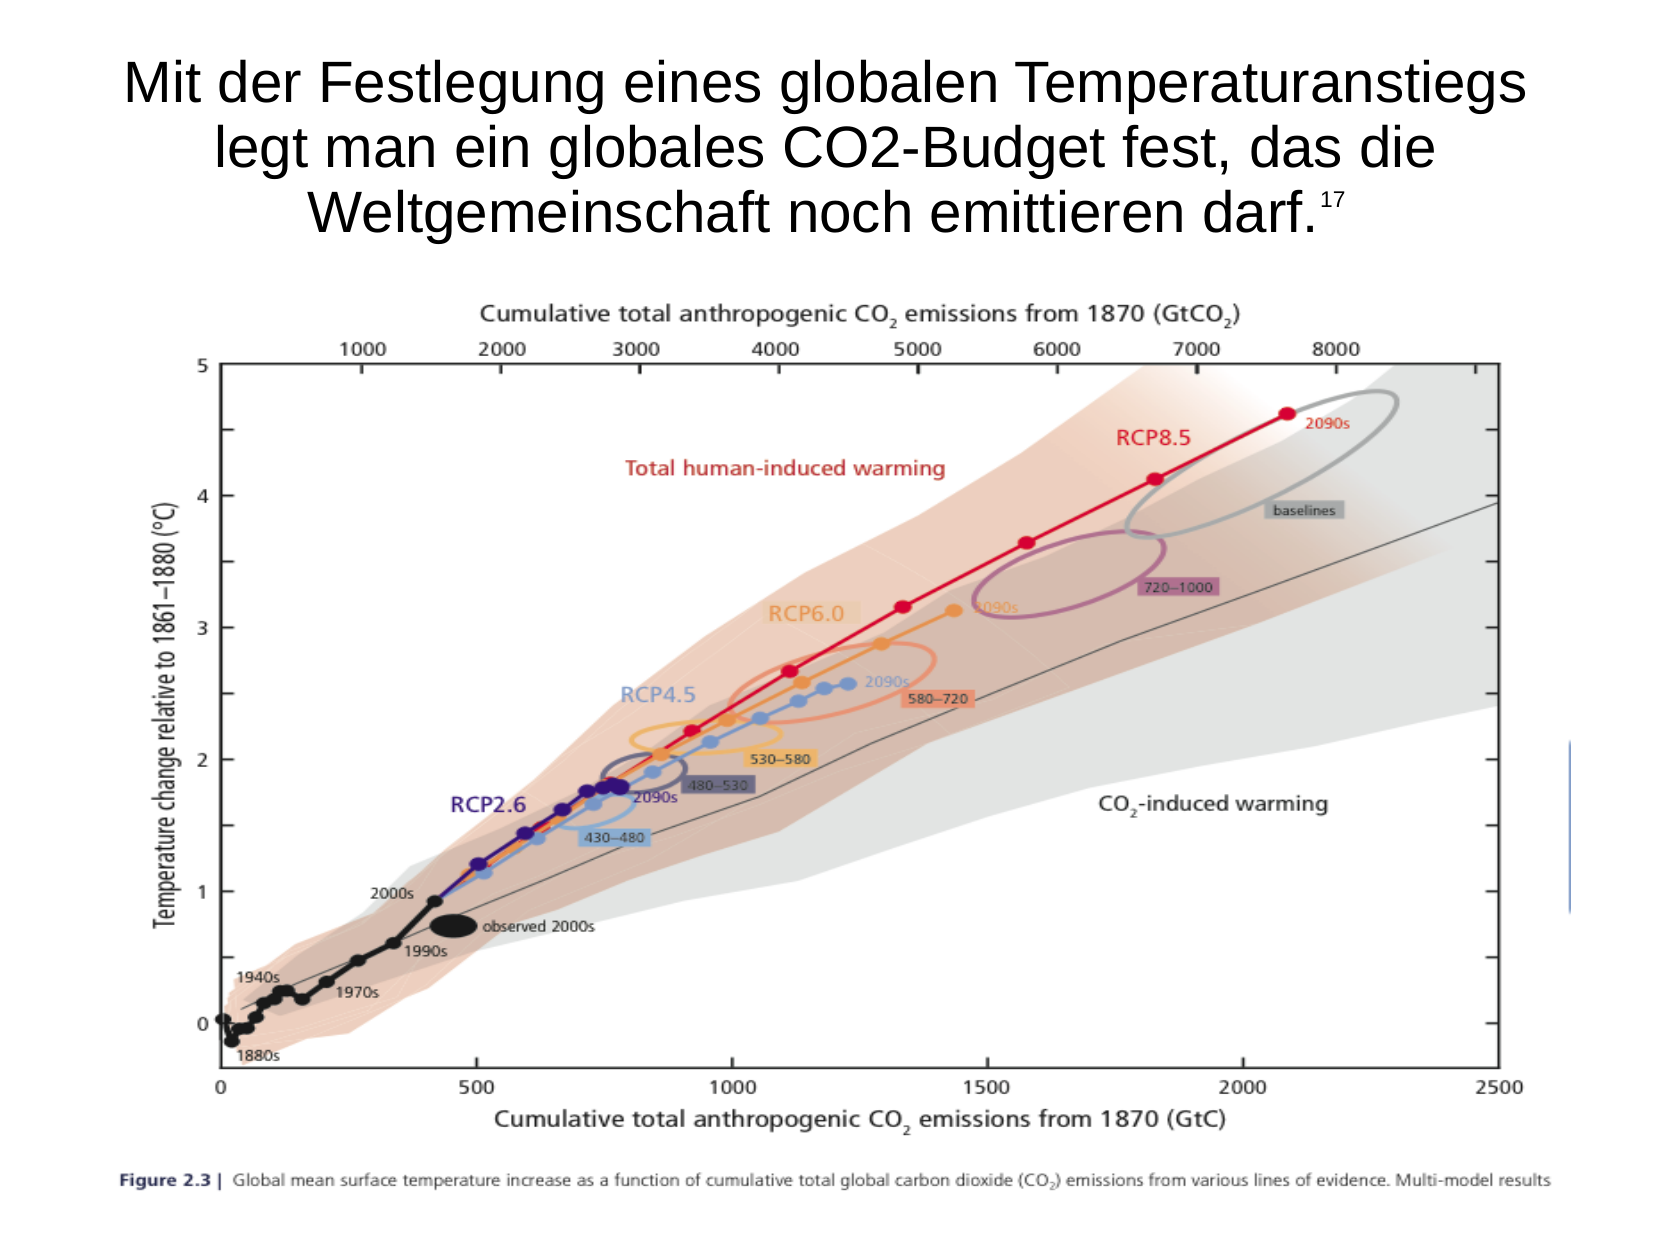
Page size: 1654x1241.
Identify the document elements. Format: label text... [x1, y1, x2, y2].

picture [82, 290, 1571, 1193]
title Mit der Festlegung eines globalen Temperaturanstiegs legt man ein globales CO2-Budget fest, das die Weltgemeinschaft noch emittieren darf.17 [82, 43, 1571, 251]
